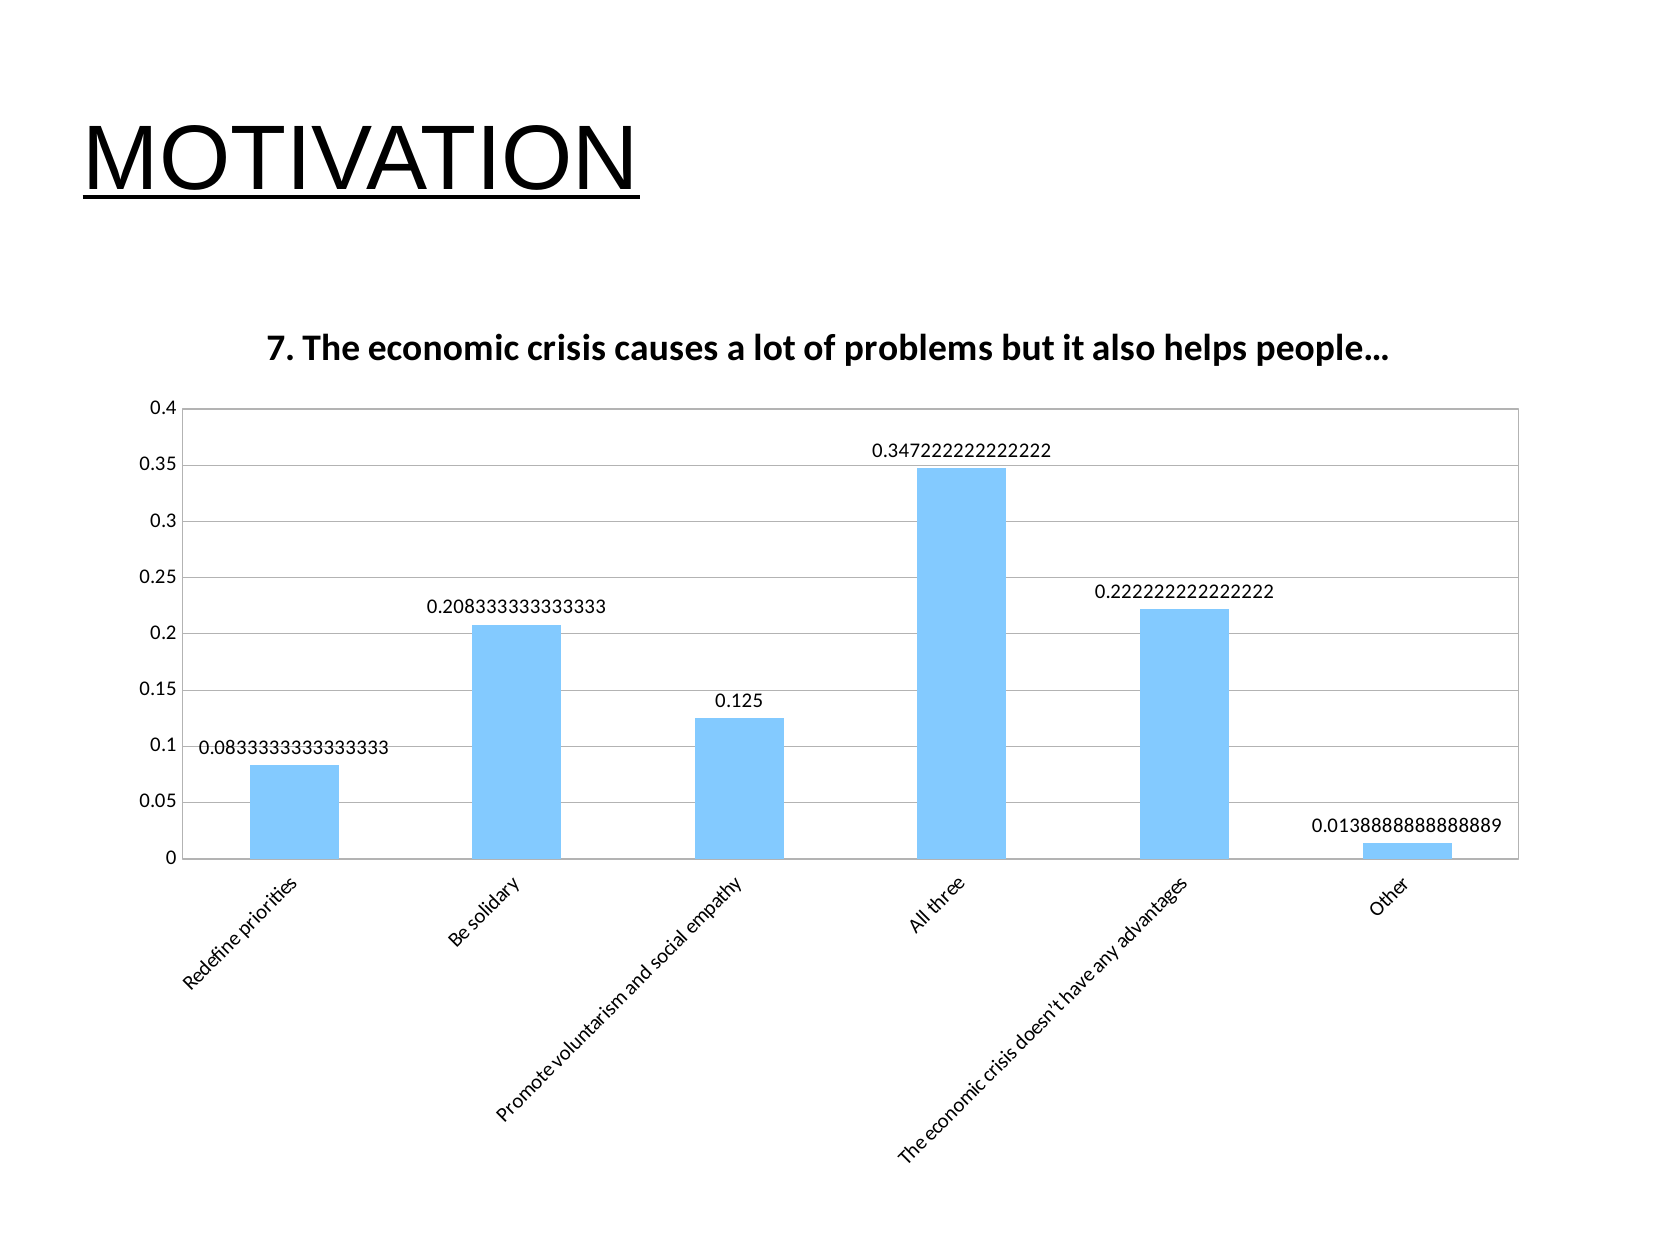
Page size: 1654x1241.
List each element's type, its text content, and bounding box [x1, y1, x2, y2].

chart [110, 295, 1548, 1188]
list [82, 290, 1571, 1010]
title MOTIVATION [82, 49, 1571, 257]
